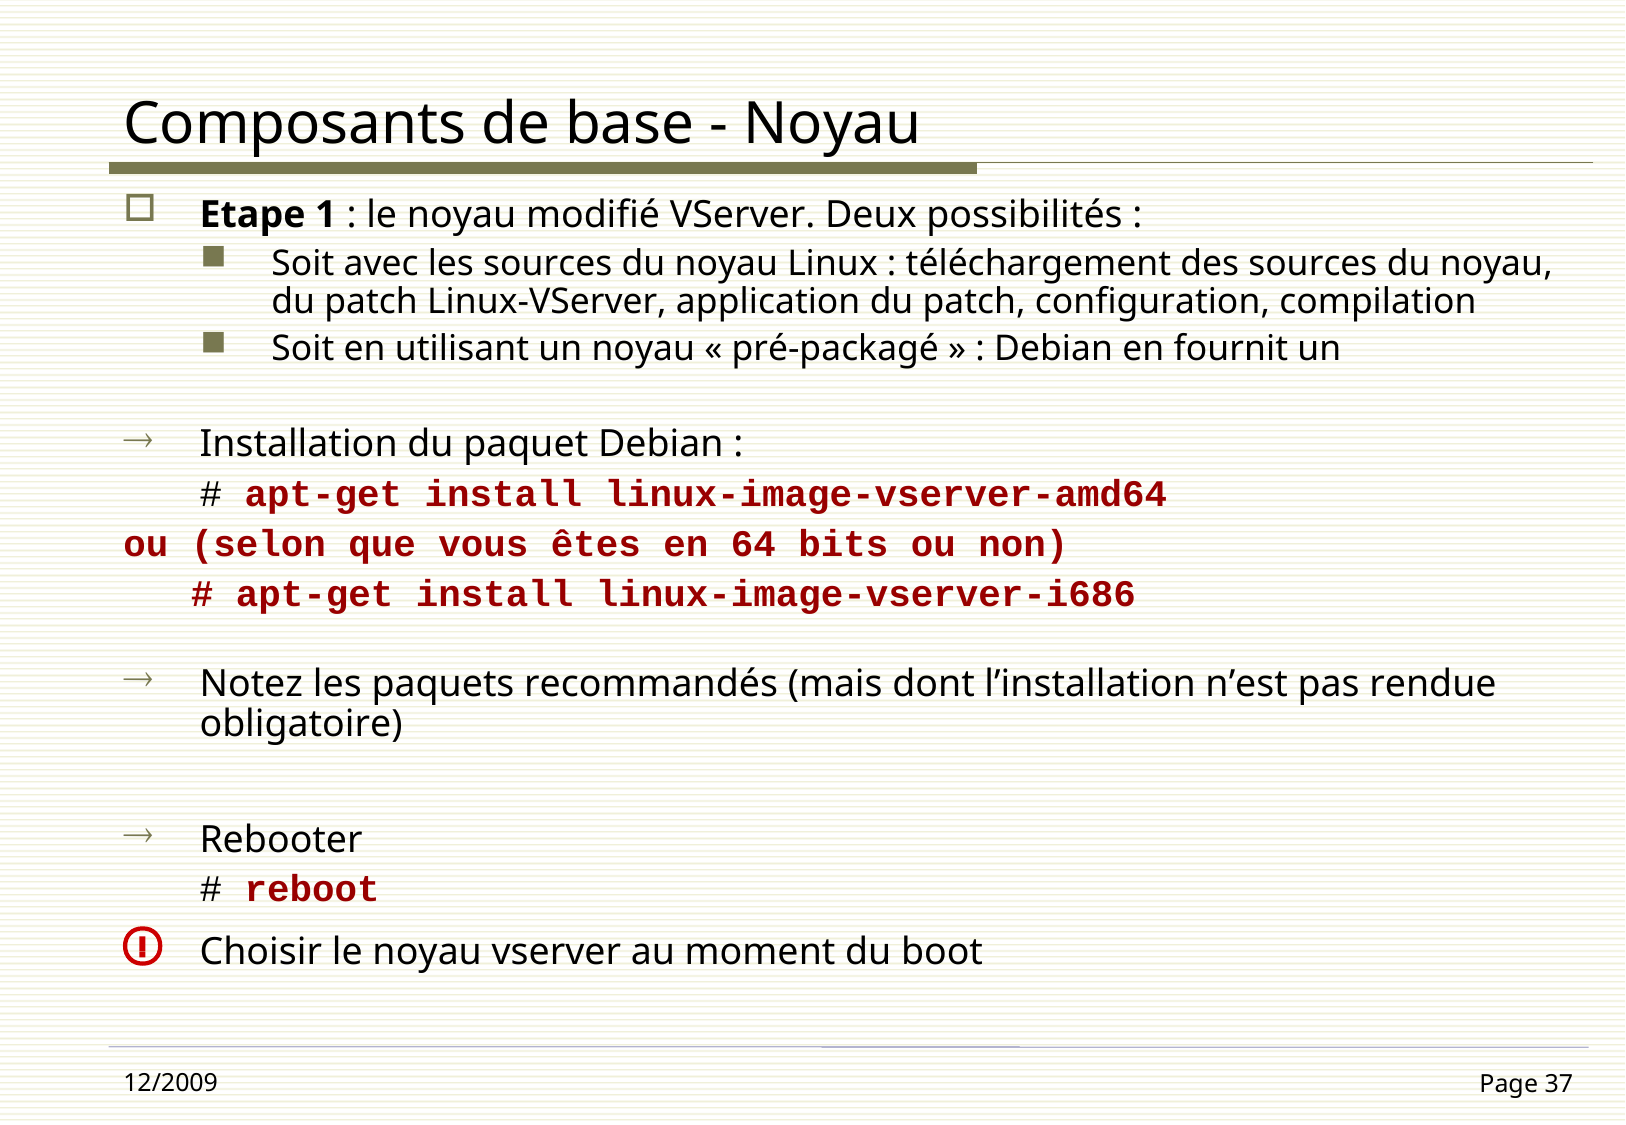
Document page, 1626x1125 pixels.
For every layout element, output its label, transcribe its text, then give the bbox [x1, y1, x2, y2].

title Composants de base - Noyau [108, 12, 1596, 163]
picture [0, 0, 1626, 1125]
list Etape 1 : le noyau modifié VServer. Deux possibilités : Soit avec les sources du noyau Linux : téléchargement des sources du noyau, du patch Linux-VServer, application du patch, configuration, compilation Soit en utilisant un noyau « pré-packagé » : Debian en fournit un Installation du paquet Debian : # apt-get install linux-image-vserver-amd64 ou (selon que vous êtes en 64 bits ou non) # apt-get install linux-image-vserver-i686 Notez les paquets recommandés (mais dont l’installation n’est pas rendue obligatoire)‏ Rebooter # reboot  Choisir le noyau vserver au moment du boot [108, 187, 1595, 1035]
